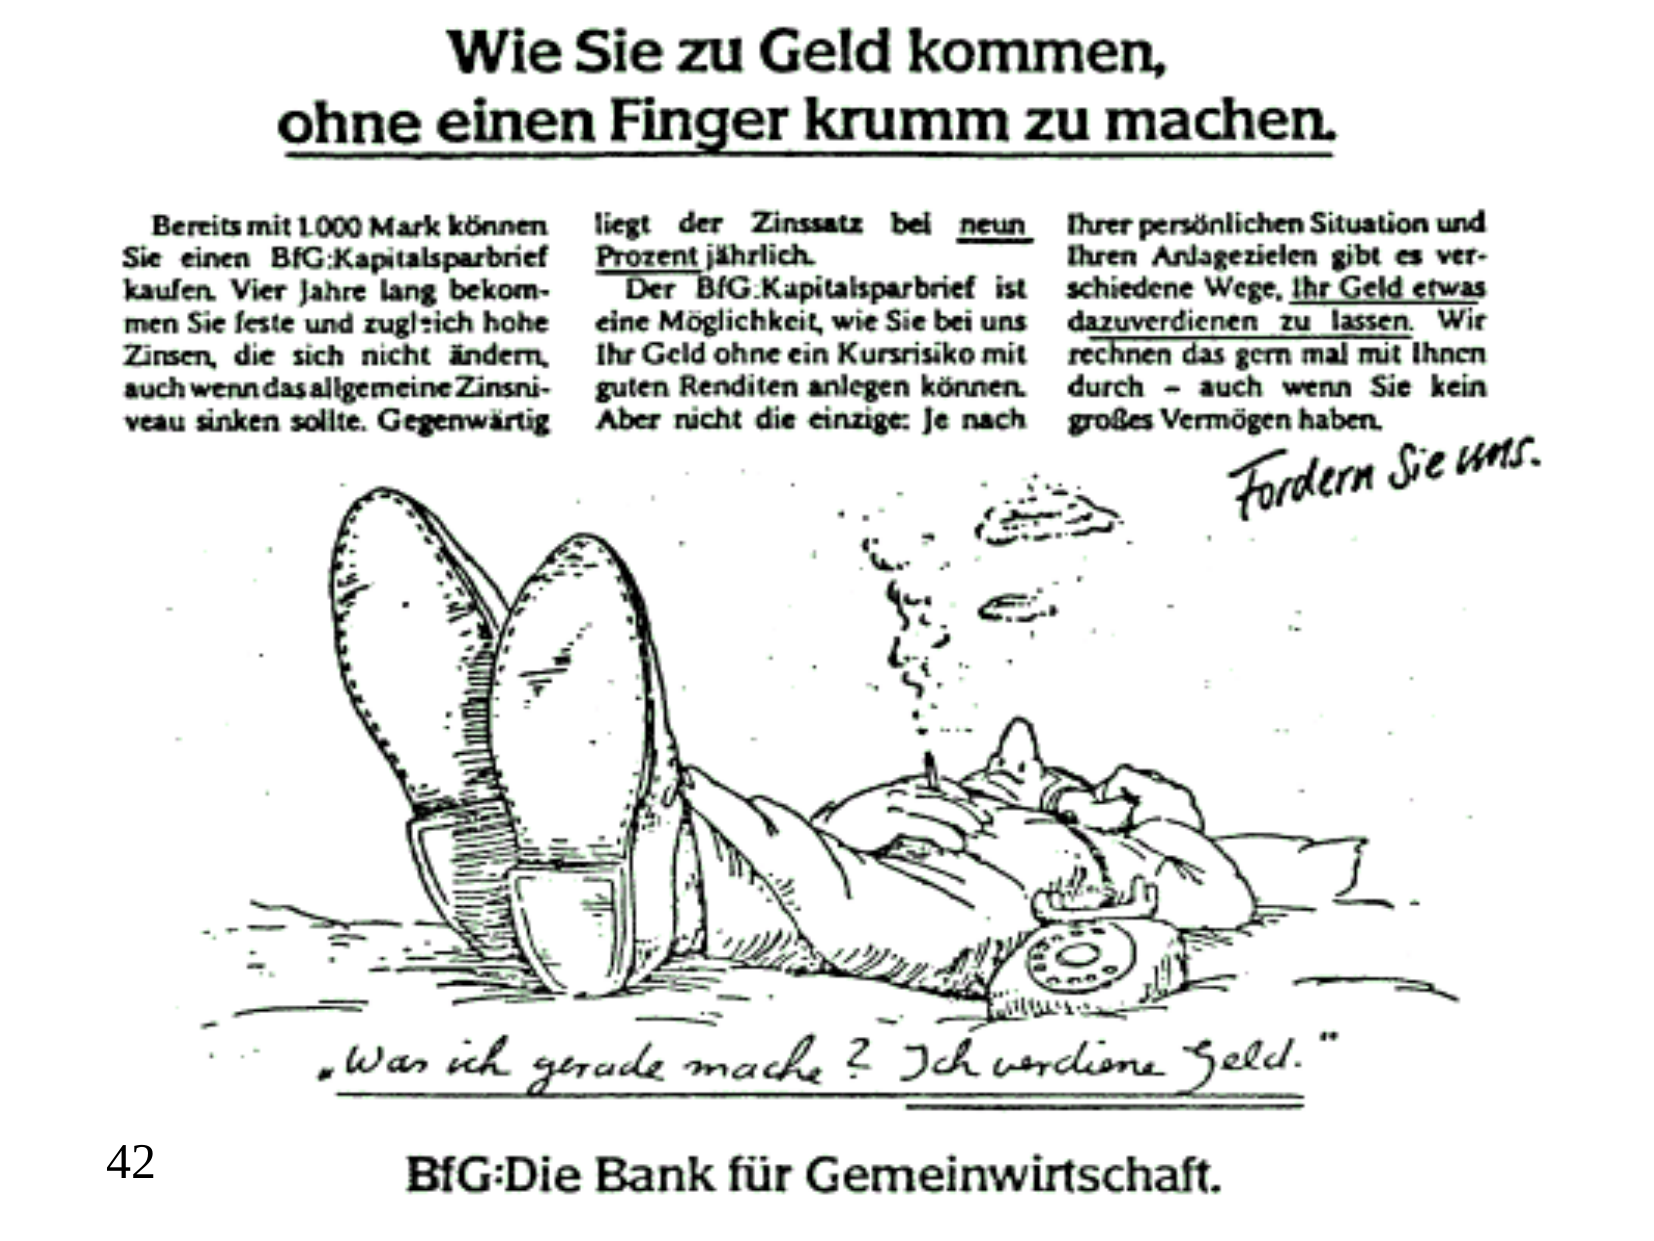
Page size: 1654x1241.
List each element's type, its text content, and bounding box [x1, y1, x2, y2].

text_box <Nummer> [106, 1130, 342, 1192]
picture [71, 8, 1582, 1241]
